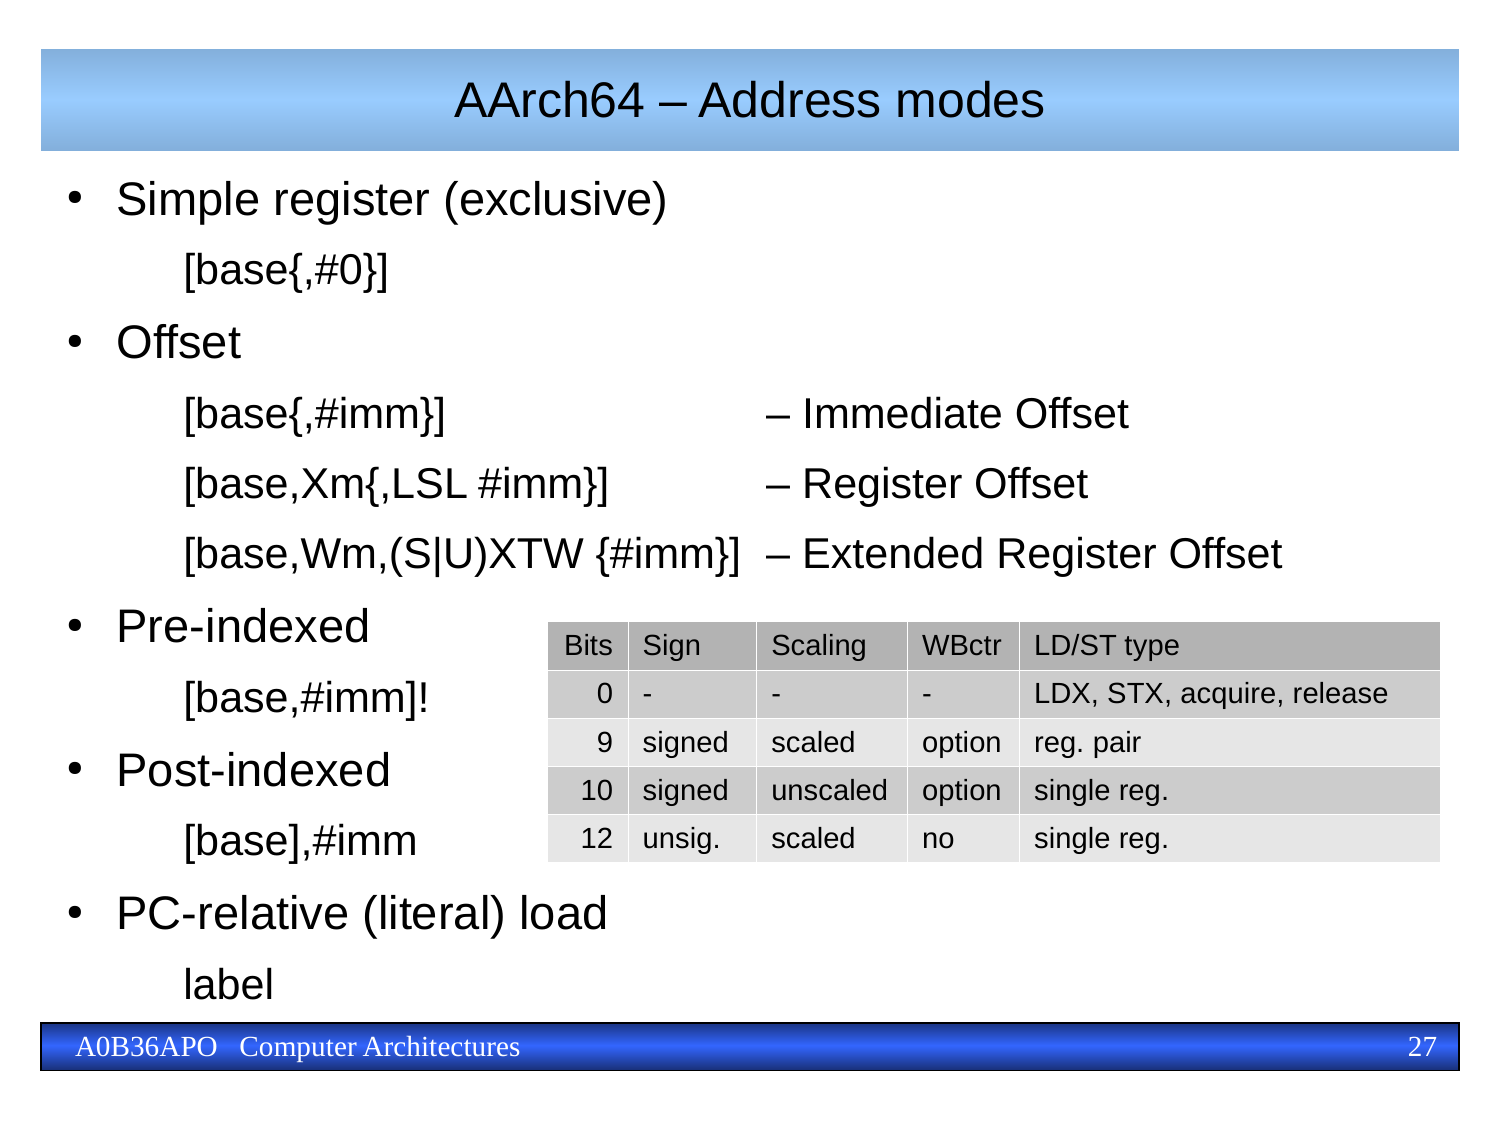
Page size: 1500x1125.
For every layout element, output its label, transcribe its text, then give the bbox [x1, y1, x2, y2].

table_cell scaled [757, 815, 907, 862]
table_header Scaling [757, 622, 907, 670]
table_cell option [908, 719, 1019, 766]
table_cell 9 [548, 719, 628, 766]
table_cell unscaled [757, 767, 907, 814]
table_cell - [629, 671, 756, 718]
table_cell LDX, STX, acquire, release [1020, 671, 1440, 718]
table_cell - [757, 671, 907, 718]
table_header Sign [629, 622, 756, 670]
table_header LD/ST type [1020, 622, 1440, 670]
table_cell signed [629, 767, 756, 814]
table_header WBctr [908, 622, 1019, 670]
table_cell option [908, 767, 1019, 814]
table_cell single reg. [1020, 767, 1440, 814]
table_cell single reg. [1020, 815, 1440, 862]
table_header Bits [548, 622, 628, 670]
table_cell 0 [548, 671, 628, 718]
title AArch64 – Address modes [41, 49, 1459, 151]
table_cell unsig. [629, 815, 756, 862]
table_cell - [908, 671, 1019, 718]
table_cell reg. pair [1020, 719, 1440, 766]
list Simple register (exclusive) [base{,#0}] Offset [base{,#imm}] – Immediate Offset [base,Xm{,LSL #imm}] – Register Offset [base,Wm,(S|U)XTW {#imm}] – Extended Register Offset Pre-indexed [base,#imm]! Post-indexed [base],#imm PC-relative (literal) load label [50, 172, 1450, 1013]
table_cell 10 [548, 767, 628, 814]
table_cell signed [629, 719, 756, 766]
table_cell 12 [548, 815, 628, 862]
table_cell scaled [757, 719, 907, 766]
table_cell no [908, 815, 1019, 862]
